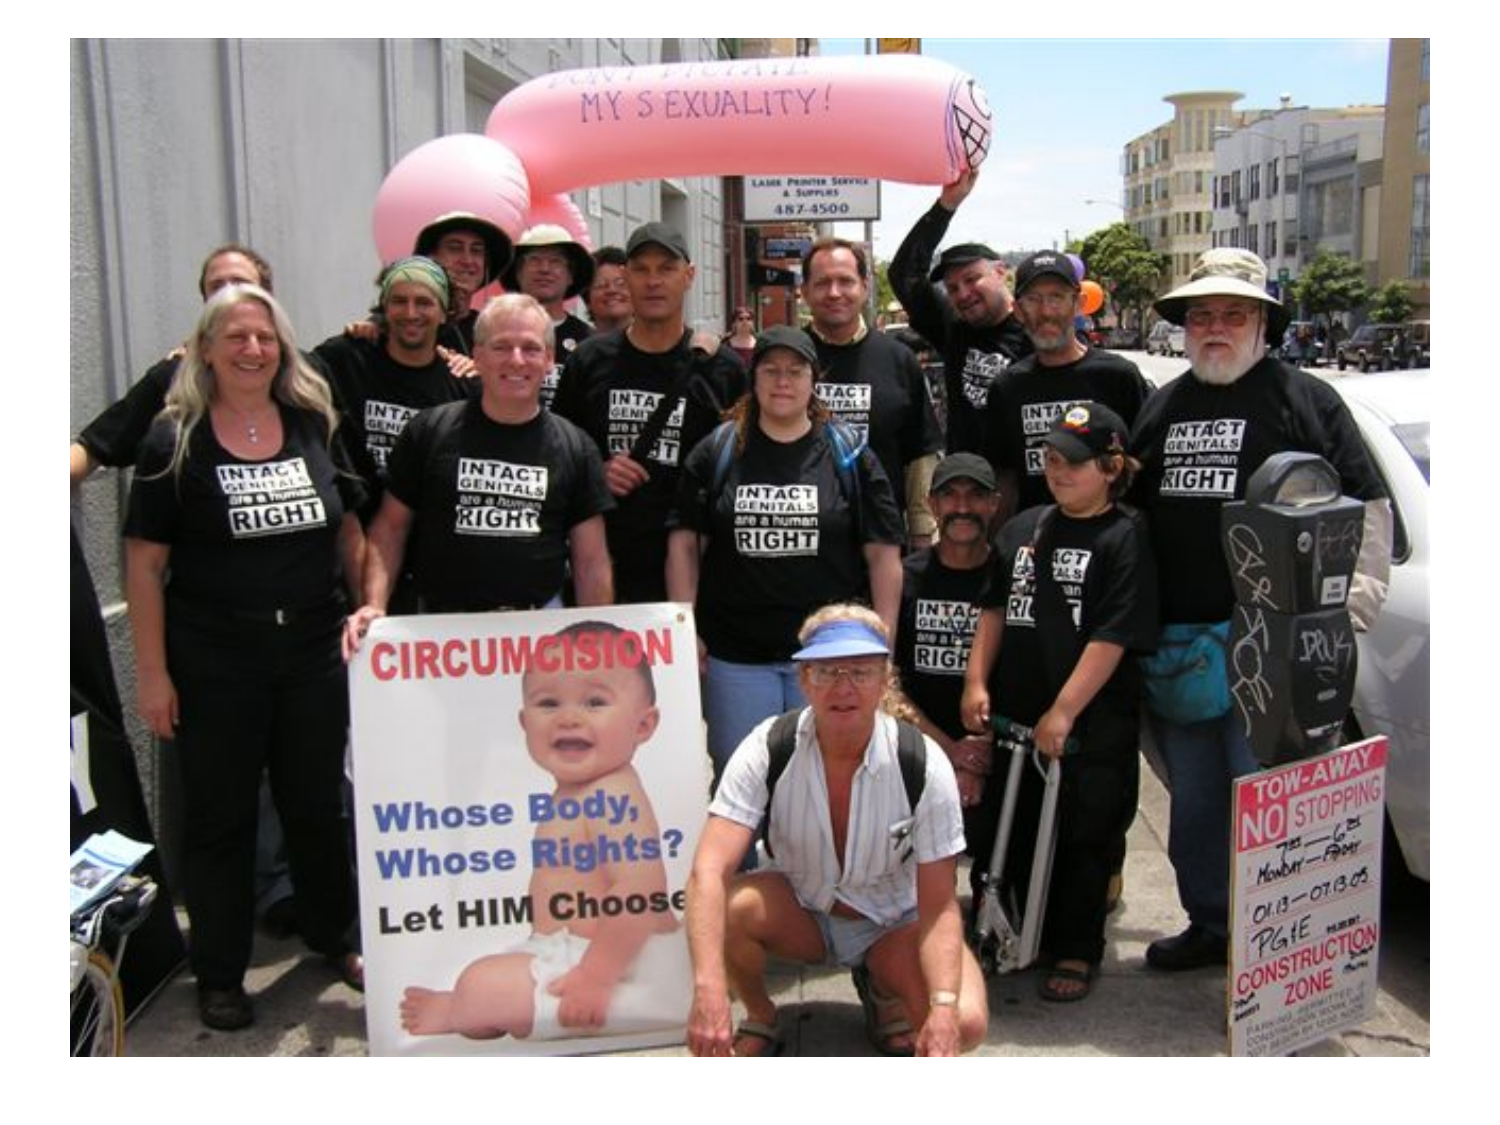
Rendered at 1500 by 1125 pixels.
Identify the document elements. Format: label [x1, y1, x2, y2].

picture [70, 38, 1430, 1058]
